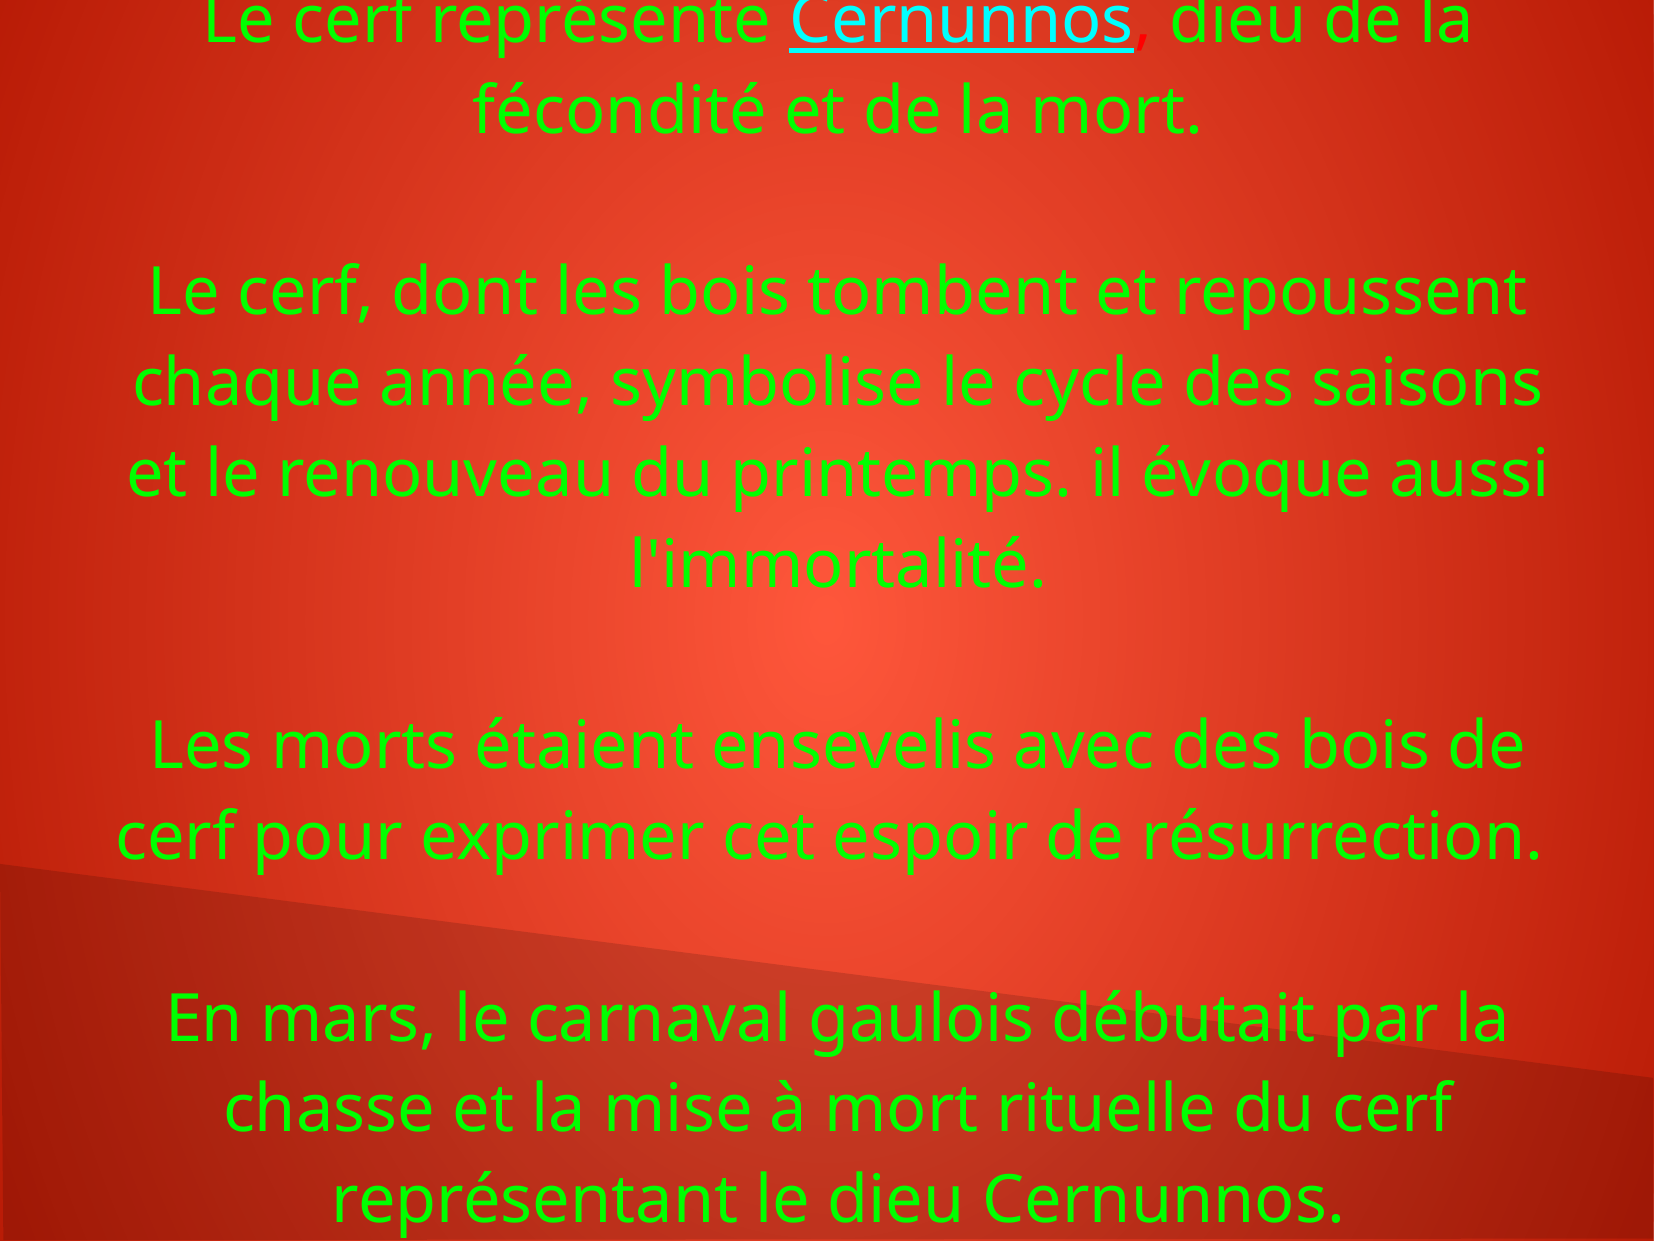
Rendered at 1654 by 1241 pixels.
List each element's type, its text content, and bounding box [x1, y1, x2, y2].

subtitle Le cerf représente Cernunnos, dieu de la fécondité et de la mort. Le cerf, dont les bois tombent et repoussent chaque année, symbolise le cycle des saisons et le renouveau du printemps. il évoque aussi l'immortalité. Les morts étaient ensevelis avec des bois de cerf pour exprimer cet espoir de résurrection. En mars, le carnaval gaulois débutait par la chasse et la mise à mort rituelle du cerf représentant le dieu Cernunnos. [94, 70, 1583, 1143]
